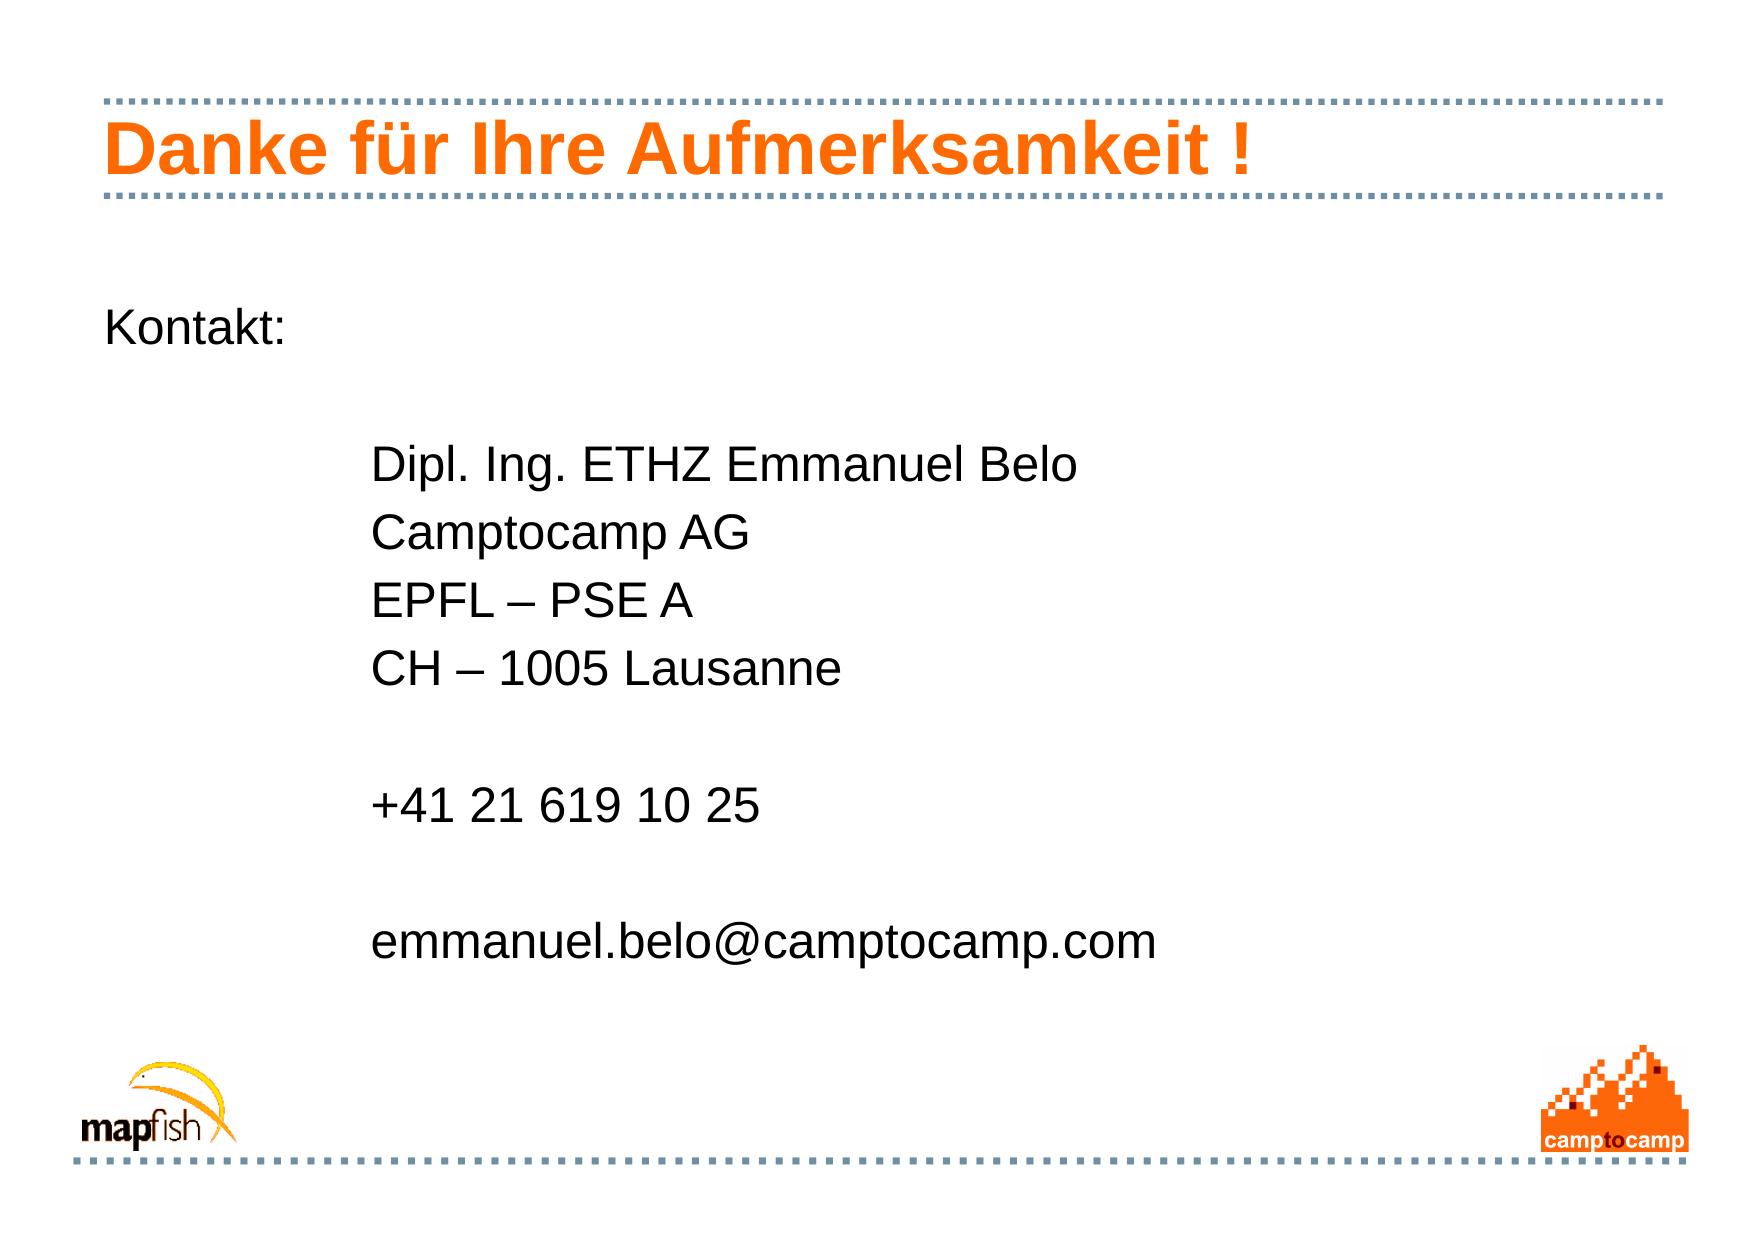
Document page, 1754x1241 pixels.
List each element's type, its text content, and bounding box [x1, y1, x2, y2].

picture [1541, 1045, 1689, 1152]
title Danke für Ihre Aufmerksamkeit ! [103, 104, 1660, 193]
list Kontakt: Dipl. Ing. ETHZ Emmanuel Belo Camptocamp AG EPFL – PSE A CH – 1005 Lausanne +41 21 619 10 25 emmanuel.belo@camptocamp.com [103, 231, 1660, 1044]
picture [82, 1062, 237, 1151]
